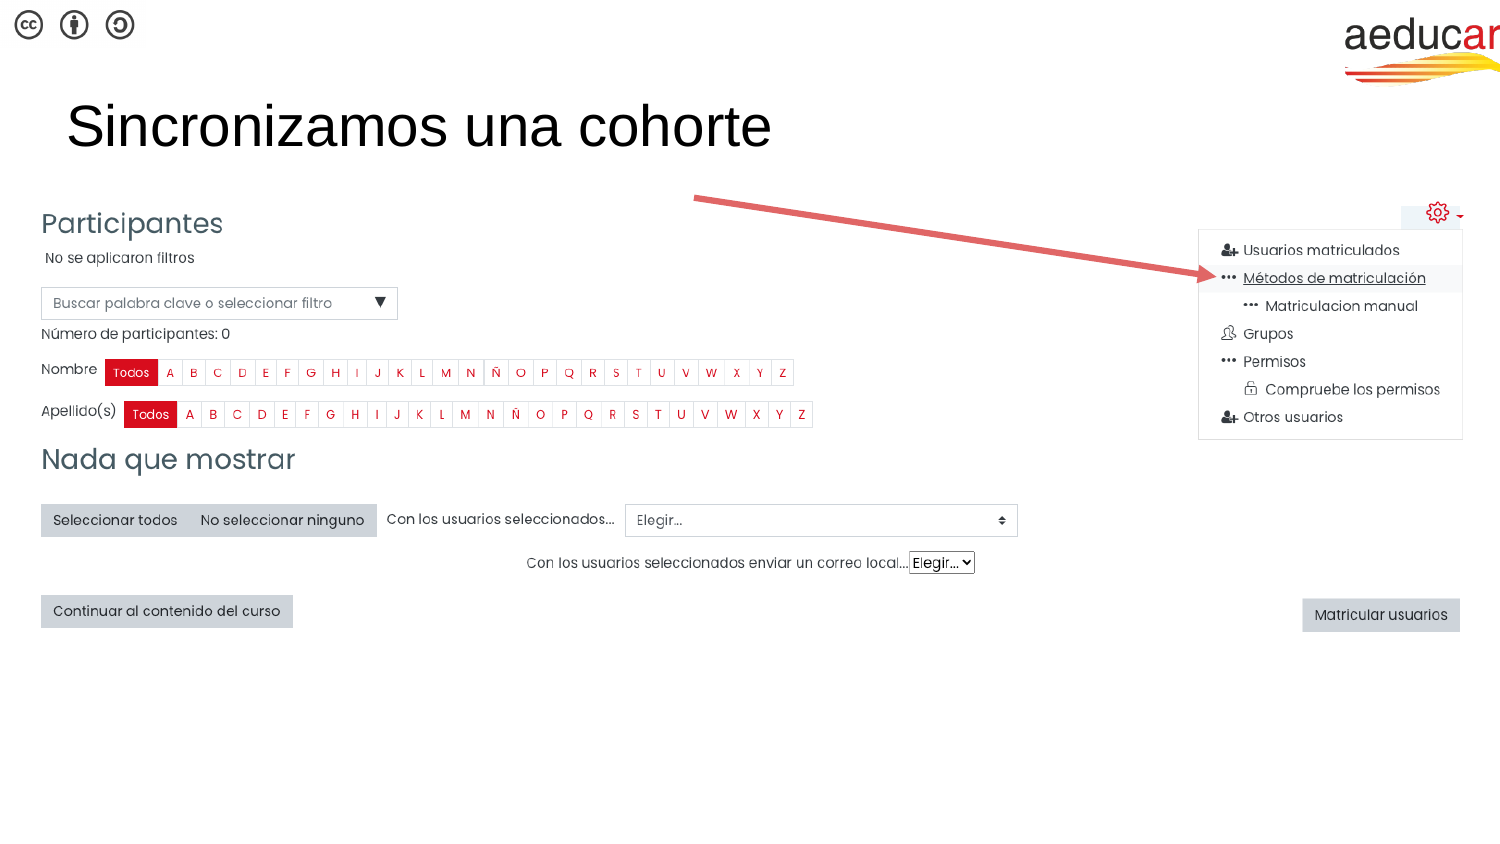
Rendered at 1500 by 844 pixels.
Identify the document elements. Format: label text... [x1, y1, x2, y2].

picture [1344, 0, 1500, 104]
picture [0, 0, 146, 48]
title Sincronizamos una cohorte [51, 72, 1449, 167]
picture [24, 191, 1475, 649]
